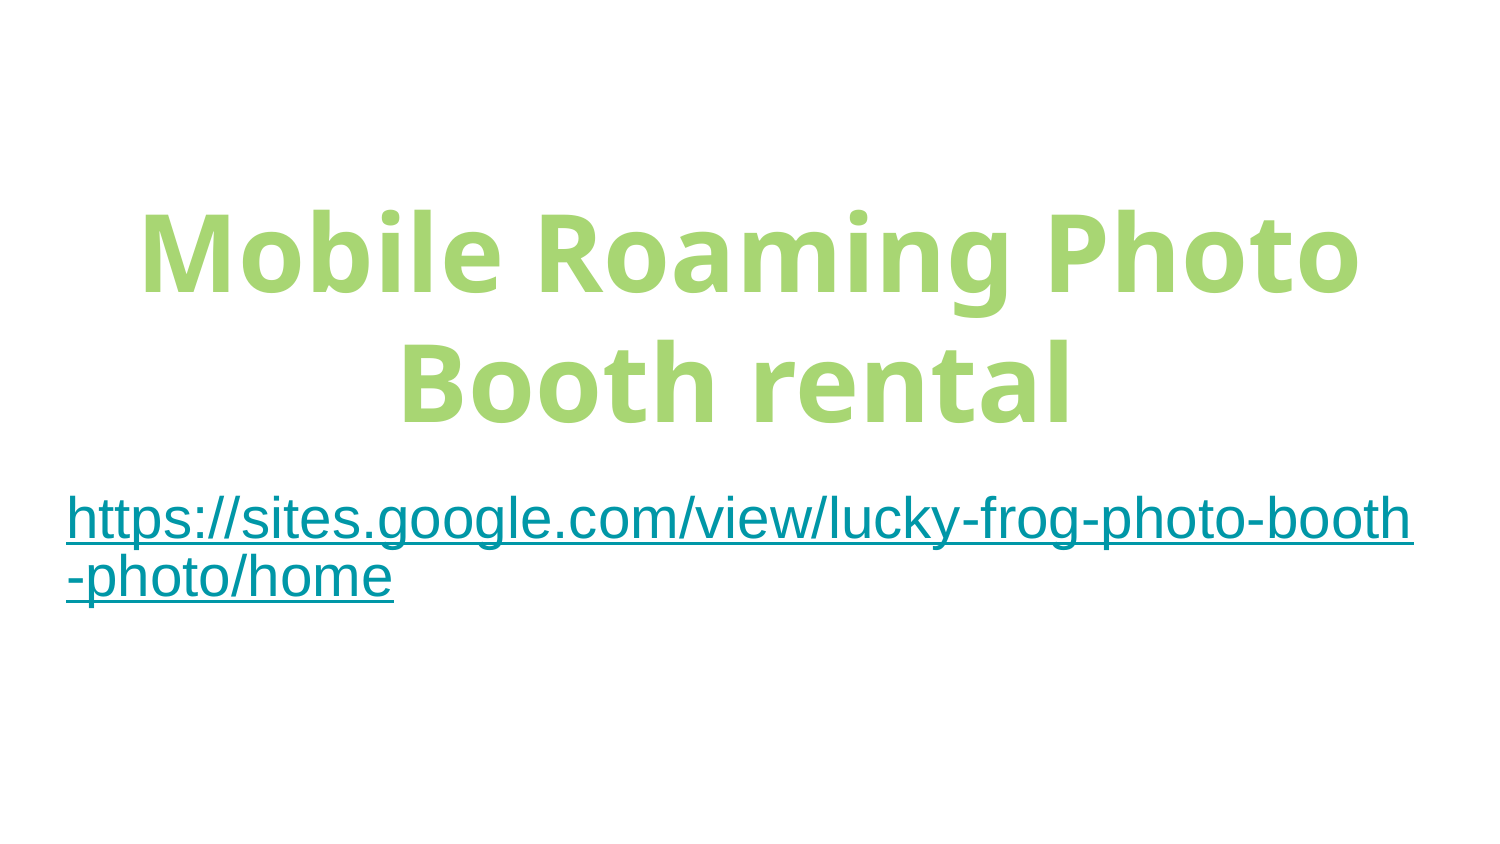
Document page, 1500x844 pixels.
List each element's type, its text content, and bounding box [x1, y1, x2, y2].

title Mobile Roaming Photo Booth rental [51, 122, 1449, 459]
subtitle https://sites.google.com/view/lucky-frog-photo-booth-photo/home [51, 464, 1449, 595]
